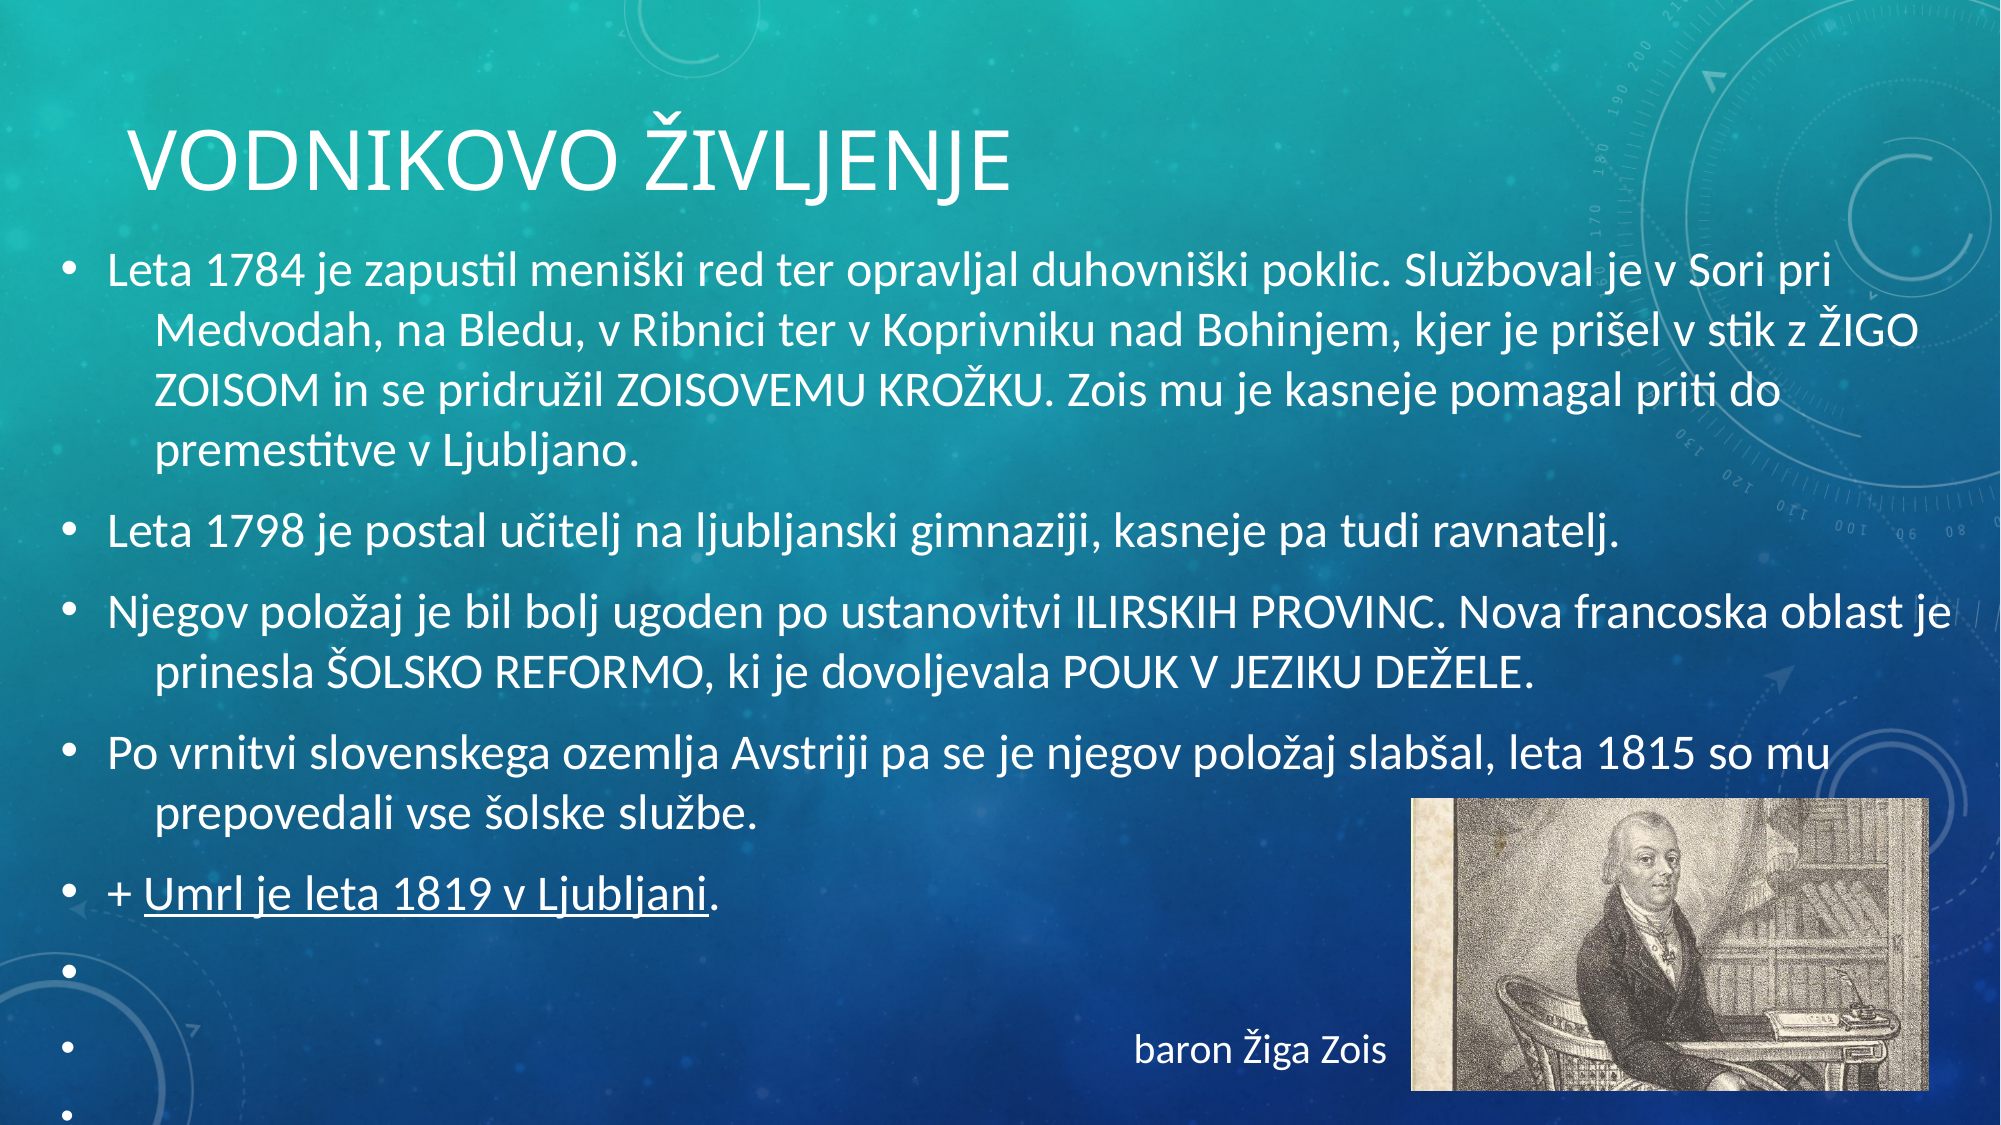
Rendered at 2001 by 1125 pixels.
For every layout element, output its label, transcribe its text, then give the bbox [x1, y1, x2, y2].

picture [1411, 798, 1929, 1091]
list Leta 1784 je zapustil meniški red ter opravljal duhovniški poklic. Služboval je v Sori pri Medvodah, na Bledu, v Ribnici ter v Koprivniku nad Bohinjem, kjer je prišel v stik z ŽIGO ZOISOM in se pridružil ZOISOVEMU KROŽKU. Zois mu je kasneje pomagal priti do premestitve v Ljubljano. Leta 1798 je postal učitelj na ljubljanski gimnaziji, kasneje pa tudi ravnatelj. Njegov položaj je bil bolj ugoden po ustanovitvi ILIRSKIH PROVINC. Nova francoska oblast je prinesla ŠOLSKO REFORMO, ki je dovoljevala POUK V JEZIKU DEŽELE. Po vrnitvi slovenskega ozemlja Avstriji pa se je njegov položaj slabšal, leta 1815 so mu prepovedali vse šolske službe. + Umrl je leta 1819 v Ljubljani. baron Žiga Zois [45, 229, 2000, 1125]
title VODNIKOVO ŽIVLJENJE [112, 99, 1775, 175]
